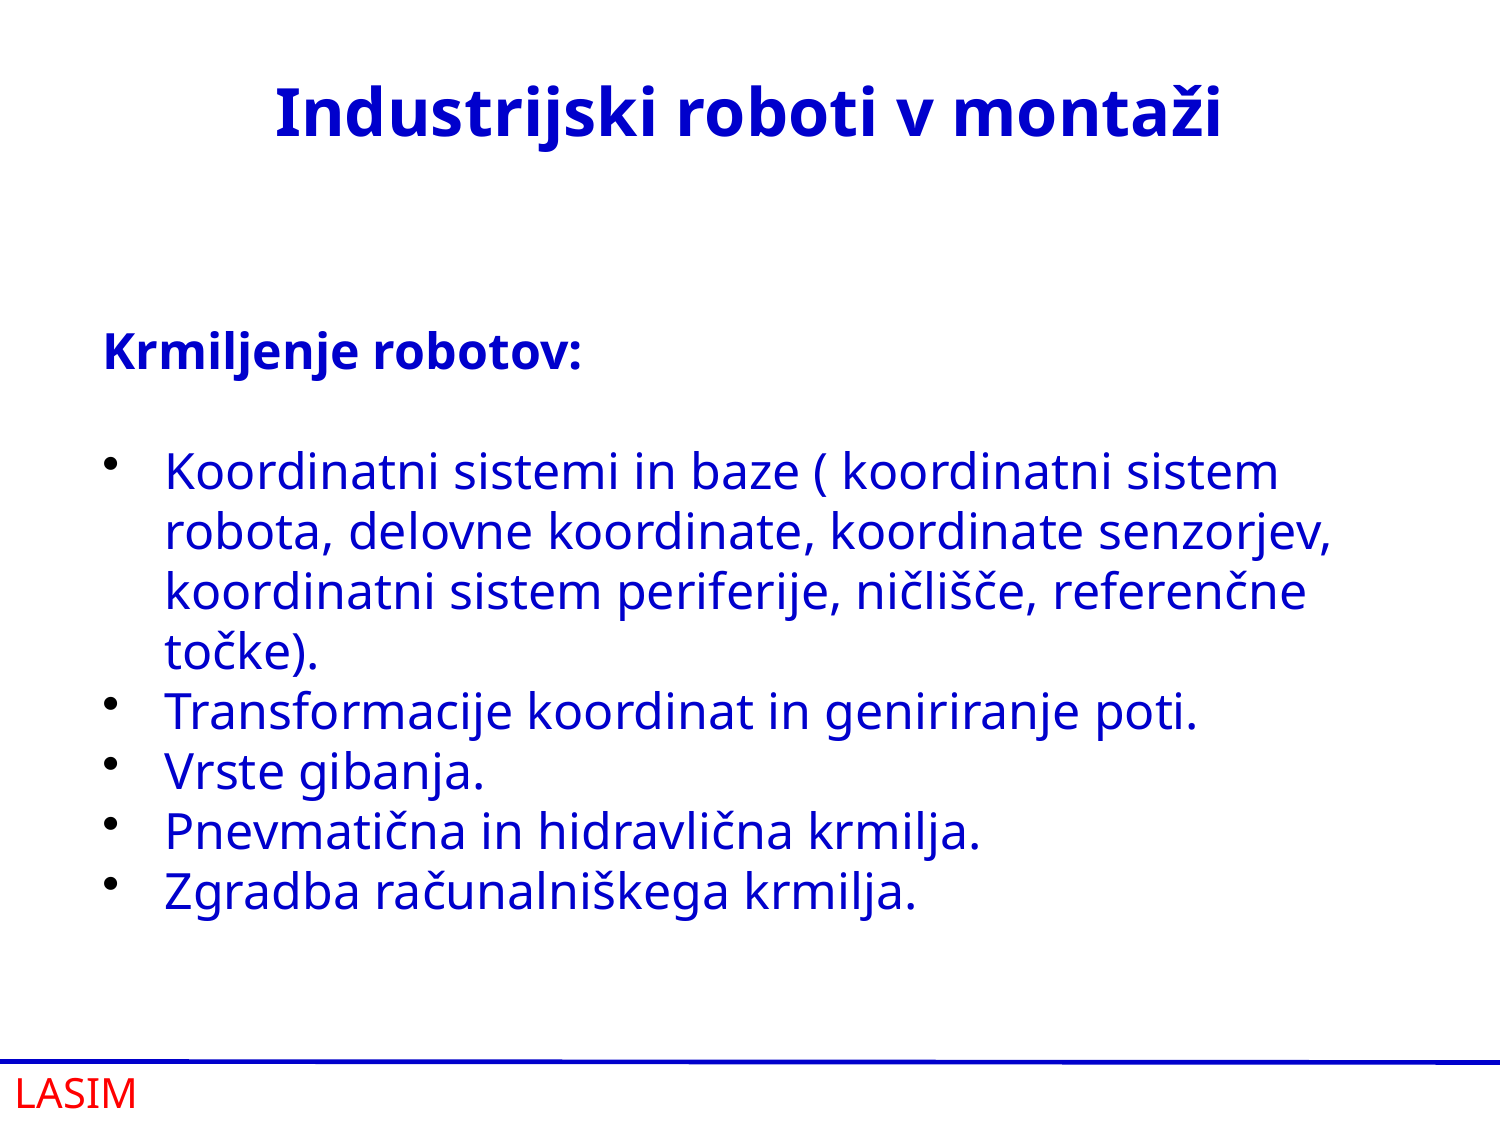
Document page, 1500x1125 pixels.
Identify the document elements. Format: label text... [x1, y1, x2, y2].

title Industrijski roboti v montaži [112, 62, 1388, 175]
text_box Krmiljenje robotov: Koordinatni sistemi in baze ( koordinatni sistem robota, delovne koordinate, koordinate senzorjev, koordinatni sistem periferije, ničlišče, referenčne točke). Transformacije koordinat in geniriranje poti. Vrste gibanja. Pnevmatična in hidravlična krmilja. Zgradba računalniškega krmilja. [87, 312, 1438, 928]
